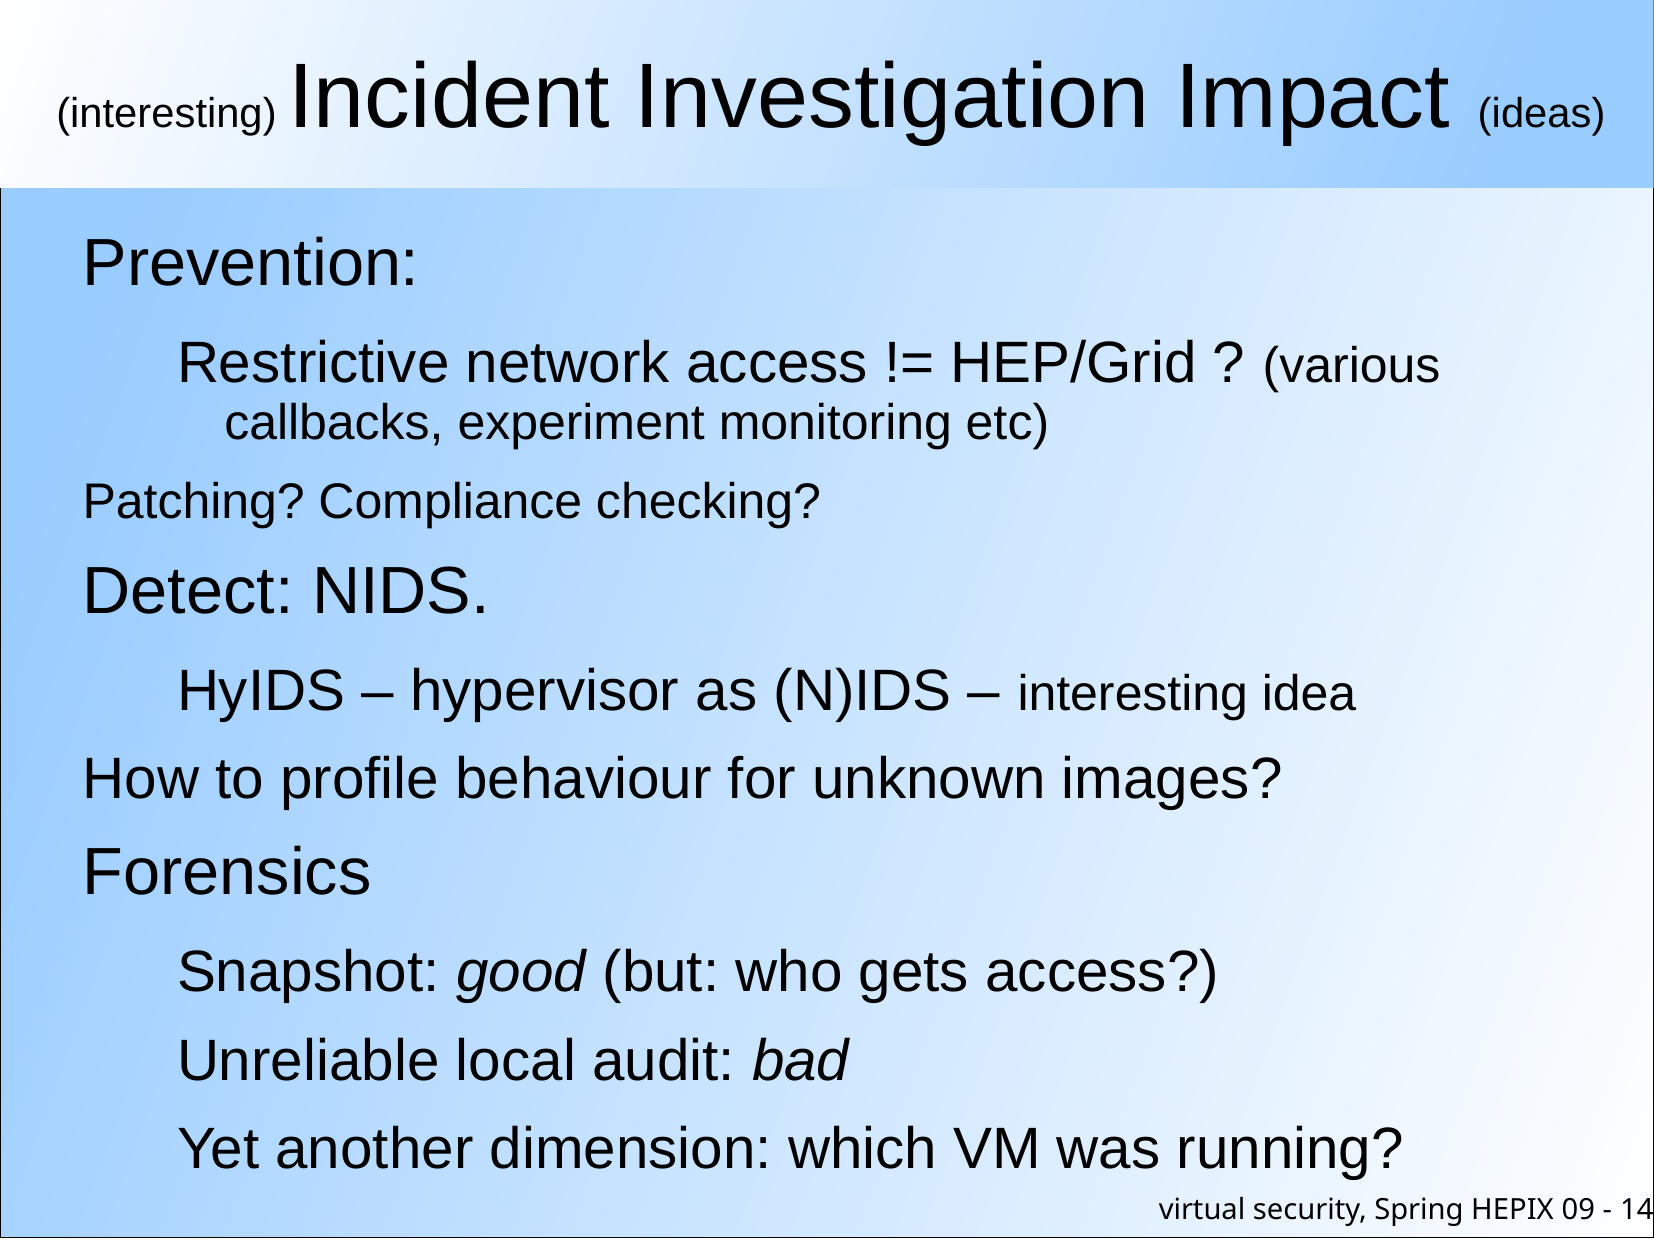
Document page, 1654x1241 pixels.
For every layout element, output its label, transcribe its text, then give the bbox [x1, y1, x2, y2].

list Prevention: Restrictive network access != HEP/Grid ? (various callbacks, experiment monitoring etc) Patching? Compliance checking? Detect: NIDS. HyIDS – hypervisor as (N)IDS – interesting idea How to profile behaviour for unknown images? Forensics Snapshot: good (but: who gets access?) Unreliable local audit: bad Yet another dimension: which VM was running? [82, 225, 1571, 1182]
title (interesting) Incident Investigation Impact (ideas) [49, 0, 1613, 193]
